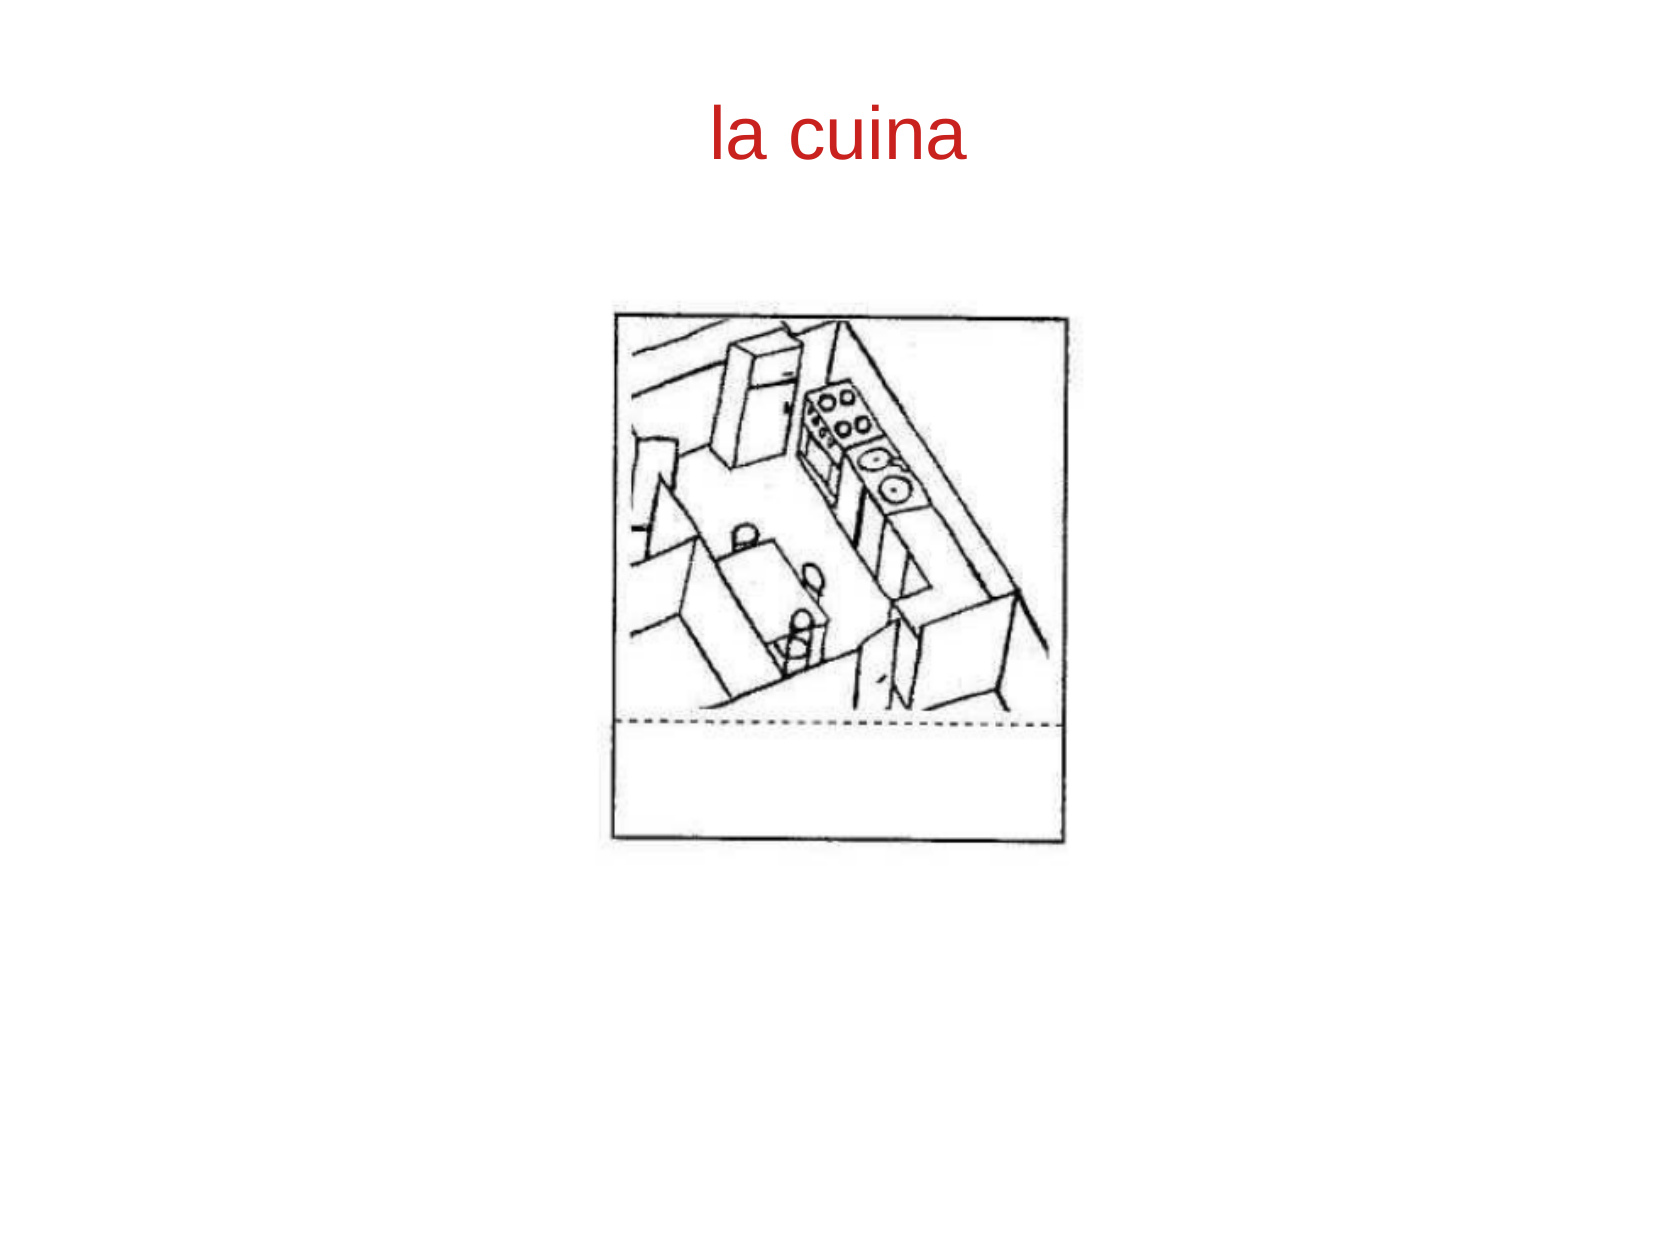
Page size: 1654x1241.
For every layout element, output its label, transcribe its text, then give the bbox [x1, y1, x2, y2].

text_box la cuina [389, 59, 1288, 201]
picture [581, 291, 1094, 873]
